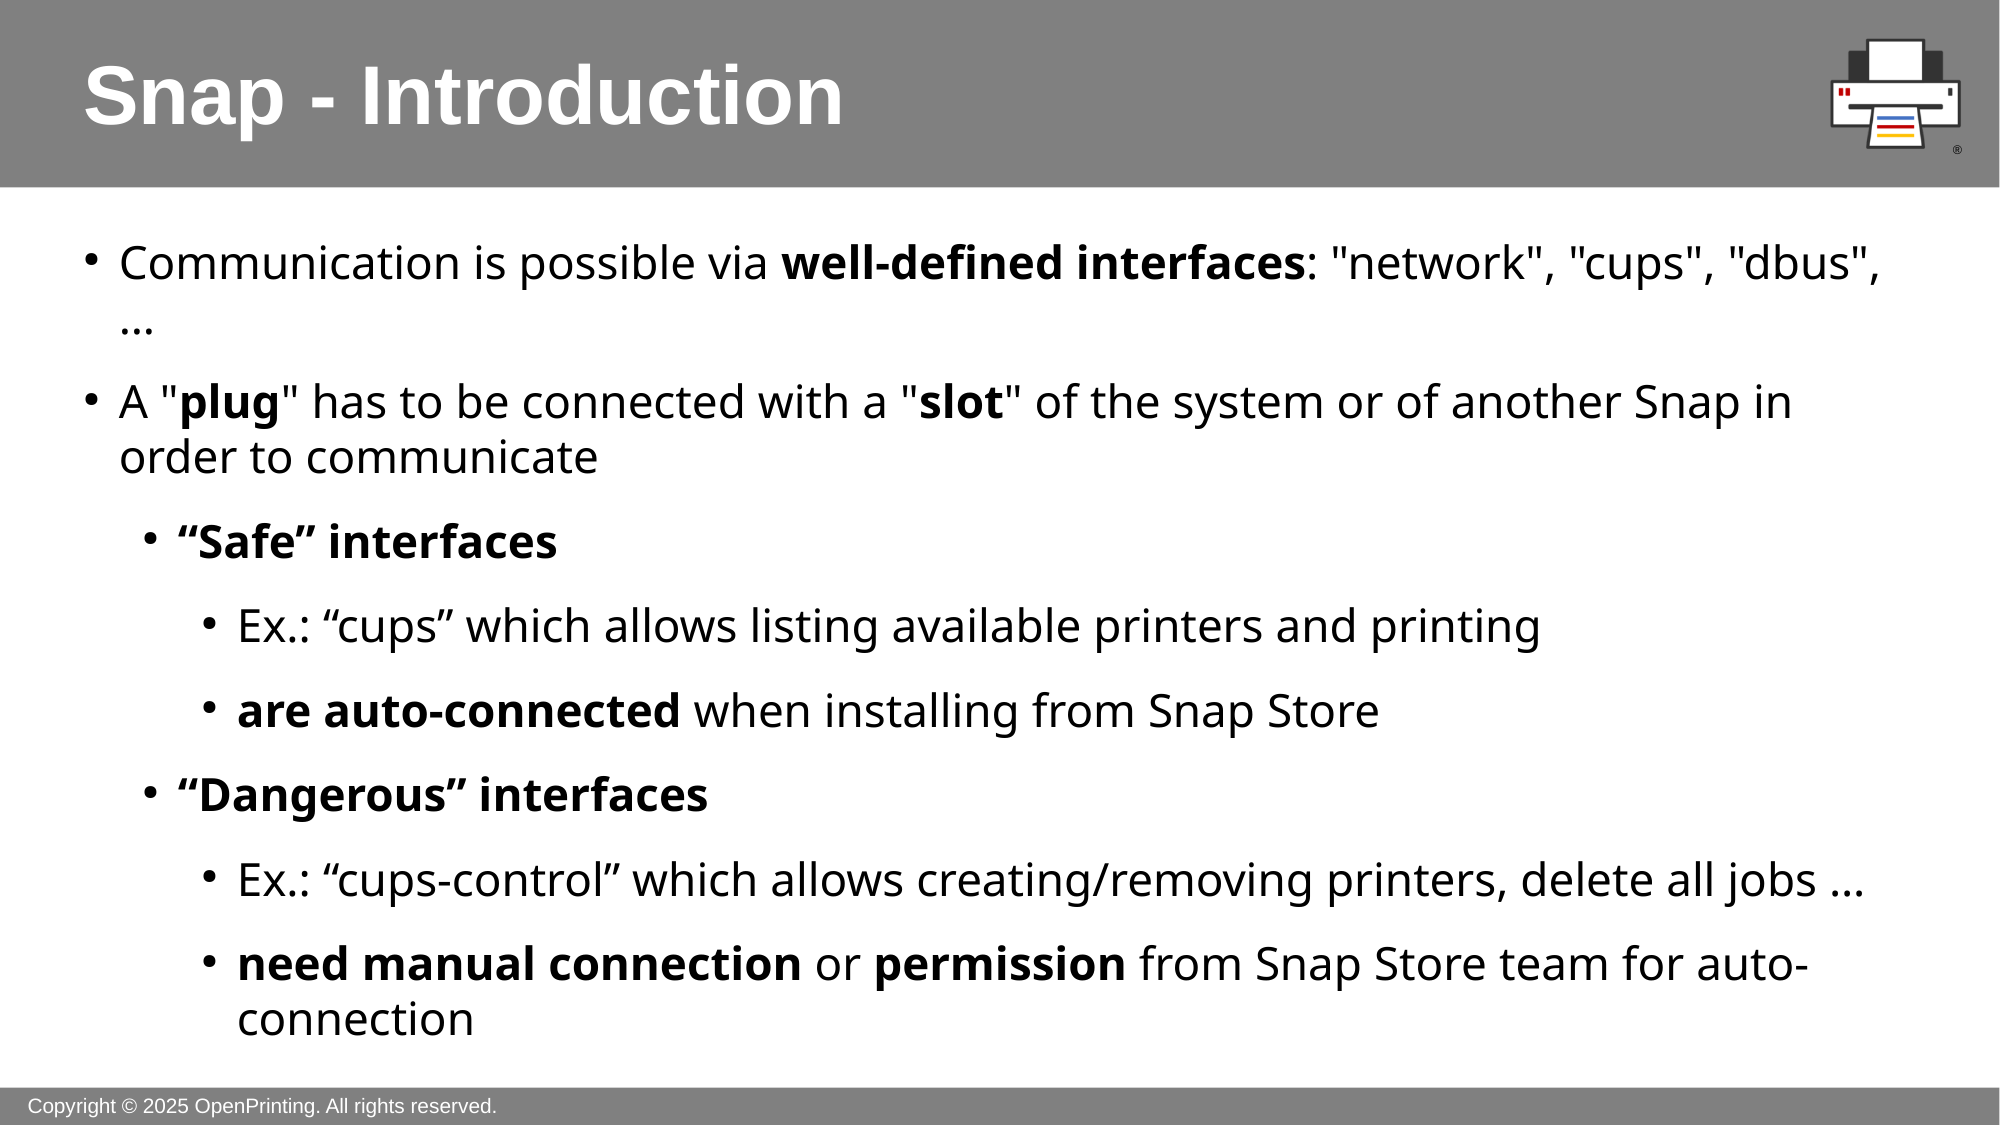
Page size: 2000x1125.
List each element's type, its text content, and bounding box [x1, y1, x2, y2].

list Communication is possible via well-defined interfaces: "network", "cups", "dbus", … A "plug" has to be connected with a "slot" of the system or of another Snap in order to communicate “Safe” interfaces Ex.: “cups” which allows listing available printers and printing are auto-connected when installing from Snap Store “Dangerous” interfaces Ex.: “cups-control” which allows creating/removing printers, delete all jobs … need manual connection or permission from Snap Store team for auto-connection [75, 224, 1936, 1067]
picture [1825, 33, 1966, 154]
title Snap - Introduction [75, 7, 1786, 175]
